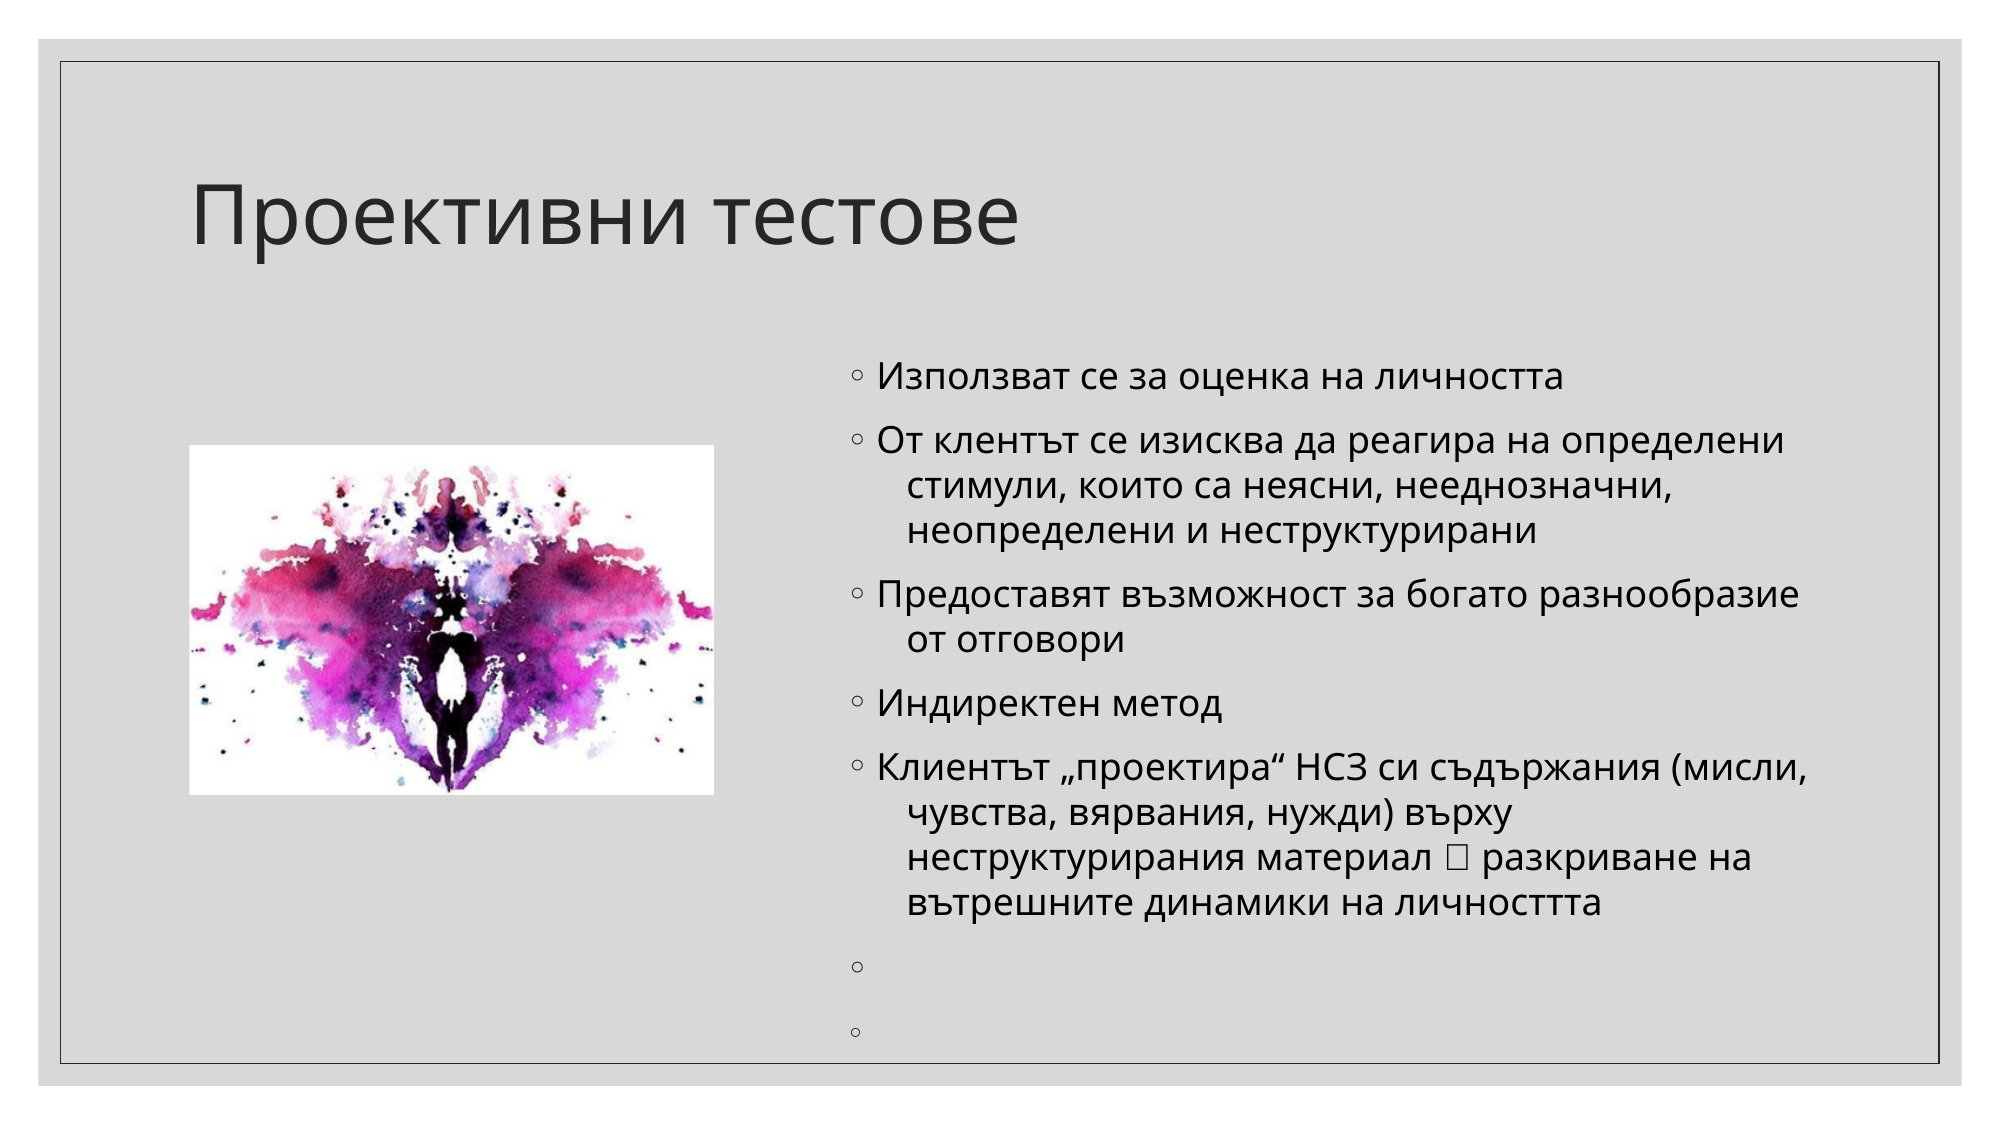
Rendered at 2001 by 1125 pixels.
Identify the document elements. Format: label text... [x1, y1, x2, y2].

picture [189, 445, 714, 795]
list Използват се за оценка на личността От клентът се изисква да реагира на определени стимули, които са неясни, нееднозначни, неопределени и неструктурирани Предоставят възможност за богато разнообразие от отговори Индиректен метод Клиентът „проектира“ НСЗ си съдържания (мисли, чувства, вярвания, нужди) върху неструктурирания материал  разкриване на вътрешните динамики на личносттта [831, 345, 1825, 977]
title Проективни тестове [174, 105, 1825, 331]
